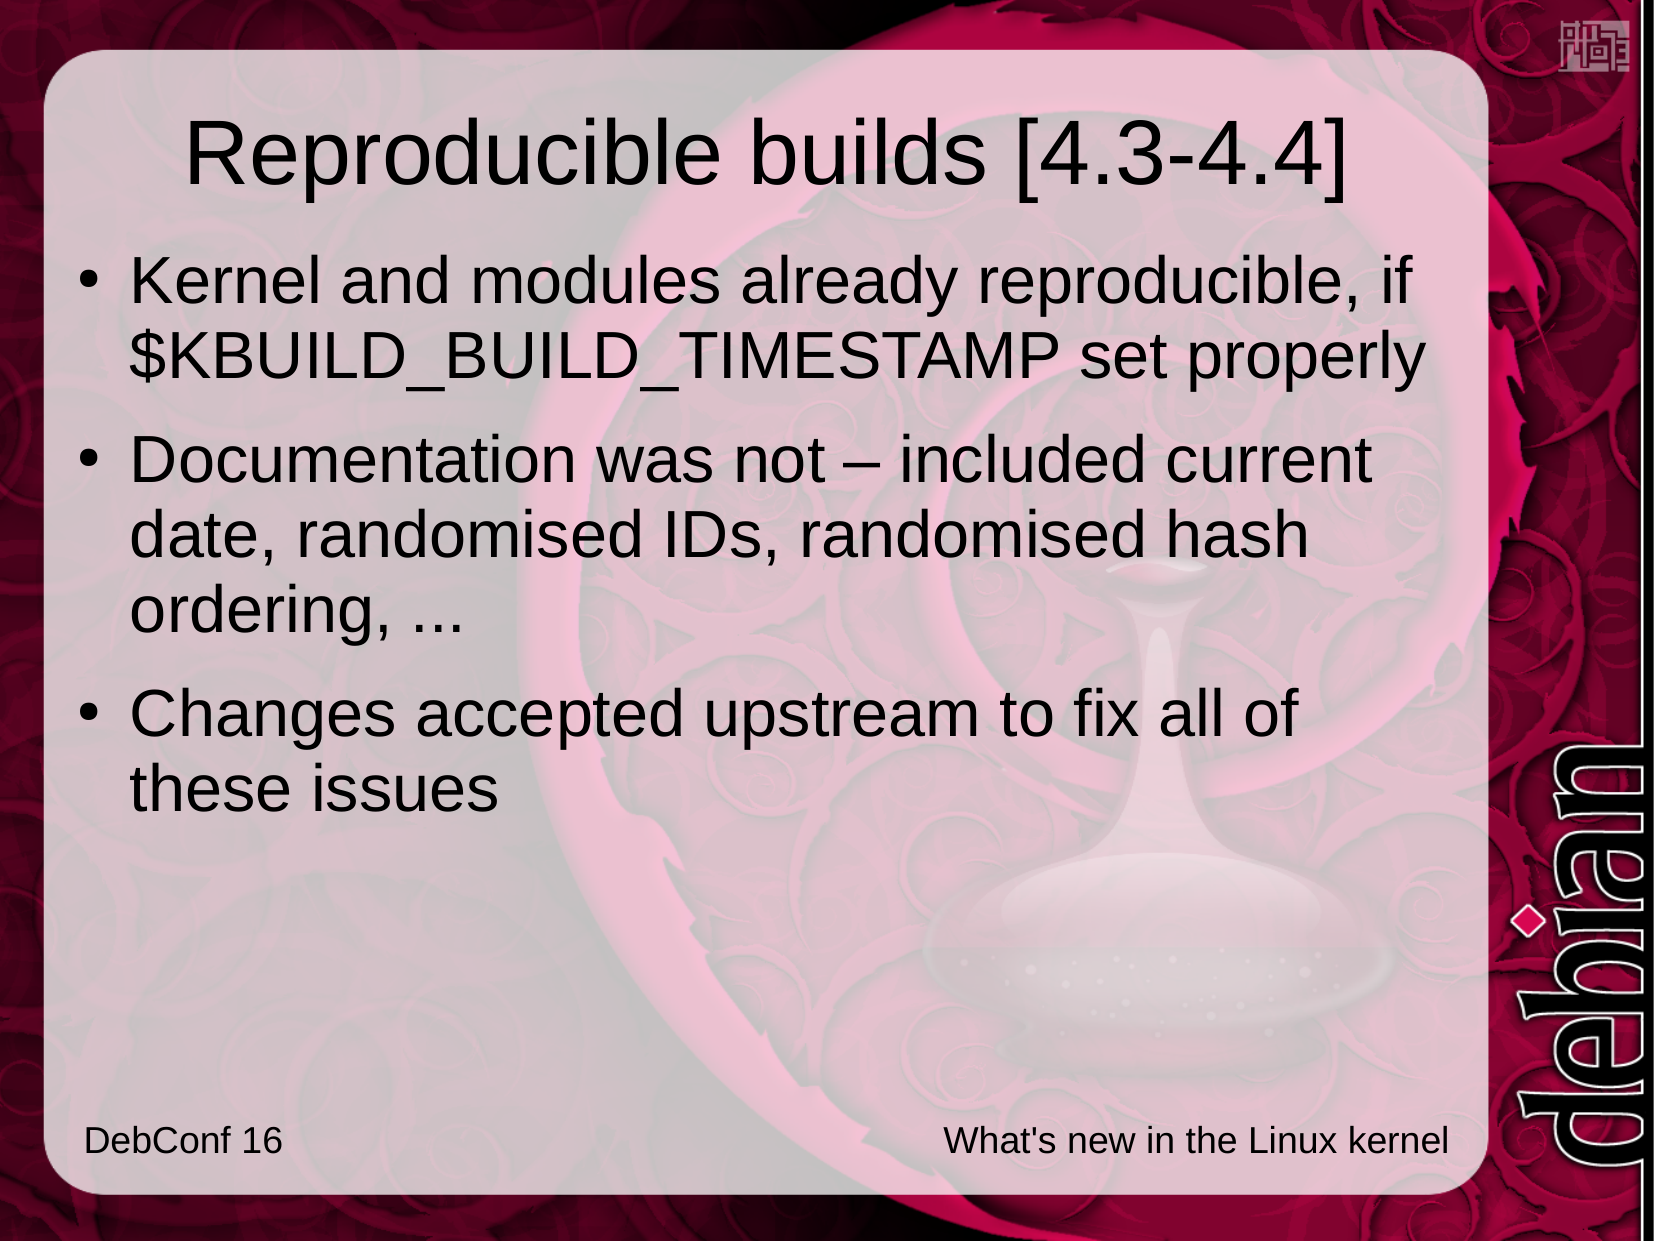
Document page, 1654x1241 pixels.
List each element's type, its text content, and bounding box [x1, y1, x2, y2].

picture [0, 0, 1654, 1241]
list Kernel and modules already reproducible, if $KBUILD_BUILD_TIMESTAMP set properly Documentation was not – included current date, randomised IDs, randomised hash ordering, ... Changes accepted upstream to fix all of these issues [59, 243, 1477, 1109]
title Reproducible builds [4.3-4.4] [59, 49, 1477, 243]
